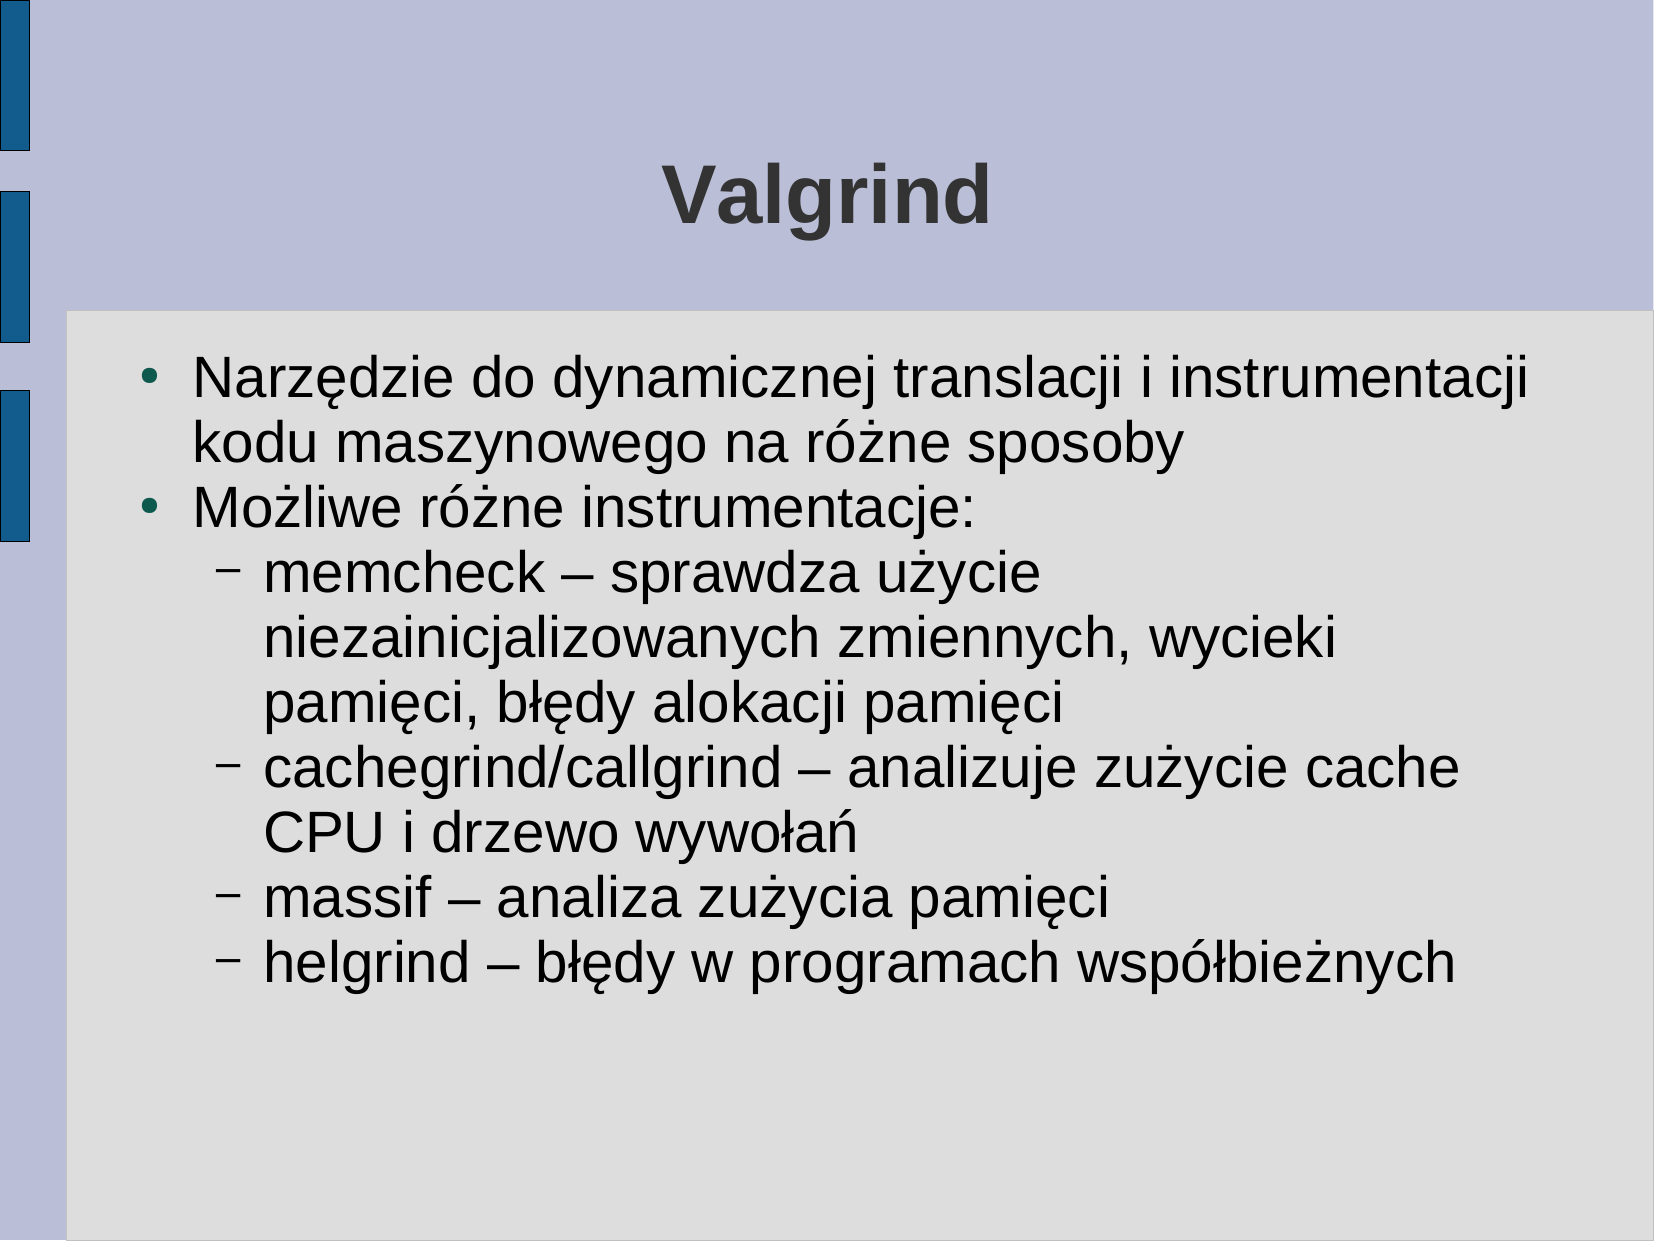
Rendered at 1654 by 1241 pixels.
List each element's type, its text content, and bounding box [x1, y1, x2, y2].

title Valgrind [121, 91, 1534, 299]
list Narzędzie do dynamicznej translacji i instrumentacji kodu maszynowego na różne sposoby Możliwe różne instrumentacje: memcheck – sprawdza użycie niezainicjalizowanych zmiennych, wycieki pamięci, błędy alokacji pamięci cachegrind/callgrind – analizuje zużycie cache CPU i drzewo wywołań massif – analiza zużycia pamięci helgrind – błędy w programach współbieżnych [121, 344, 1534, 1127]
